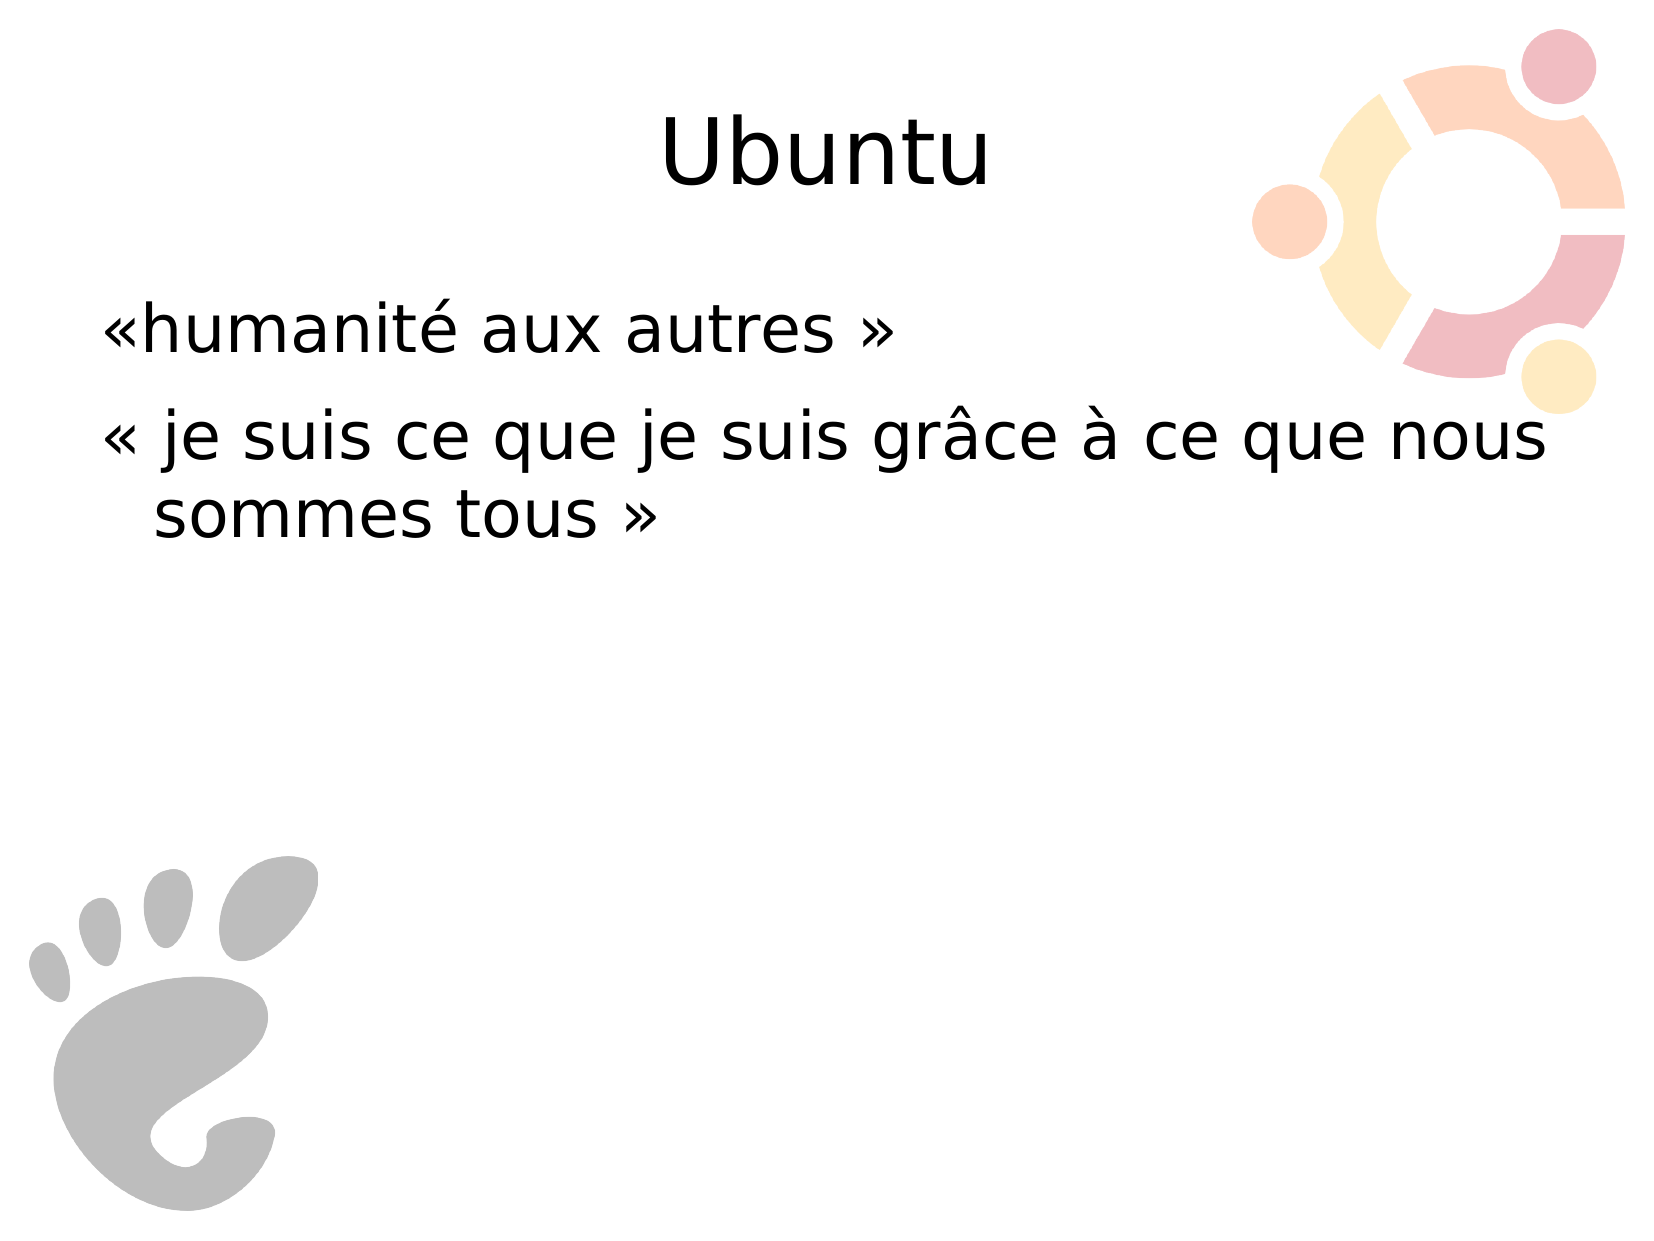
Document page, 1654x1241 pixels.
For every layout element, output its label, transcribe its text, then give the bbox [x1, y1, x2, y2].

title Ubuntu [82, 49, 1571, 257]
list «humanité aux autres » « je suis ce que je suis grâce à ce que nous sommes tous » [82, 290, 1571, 1109]
